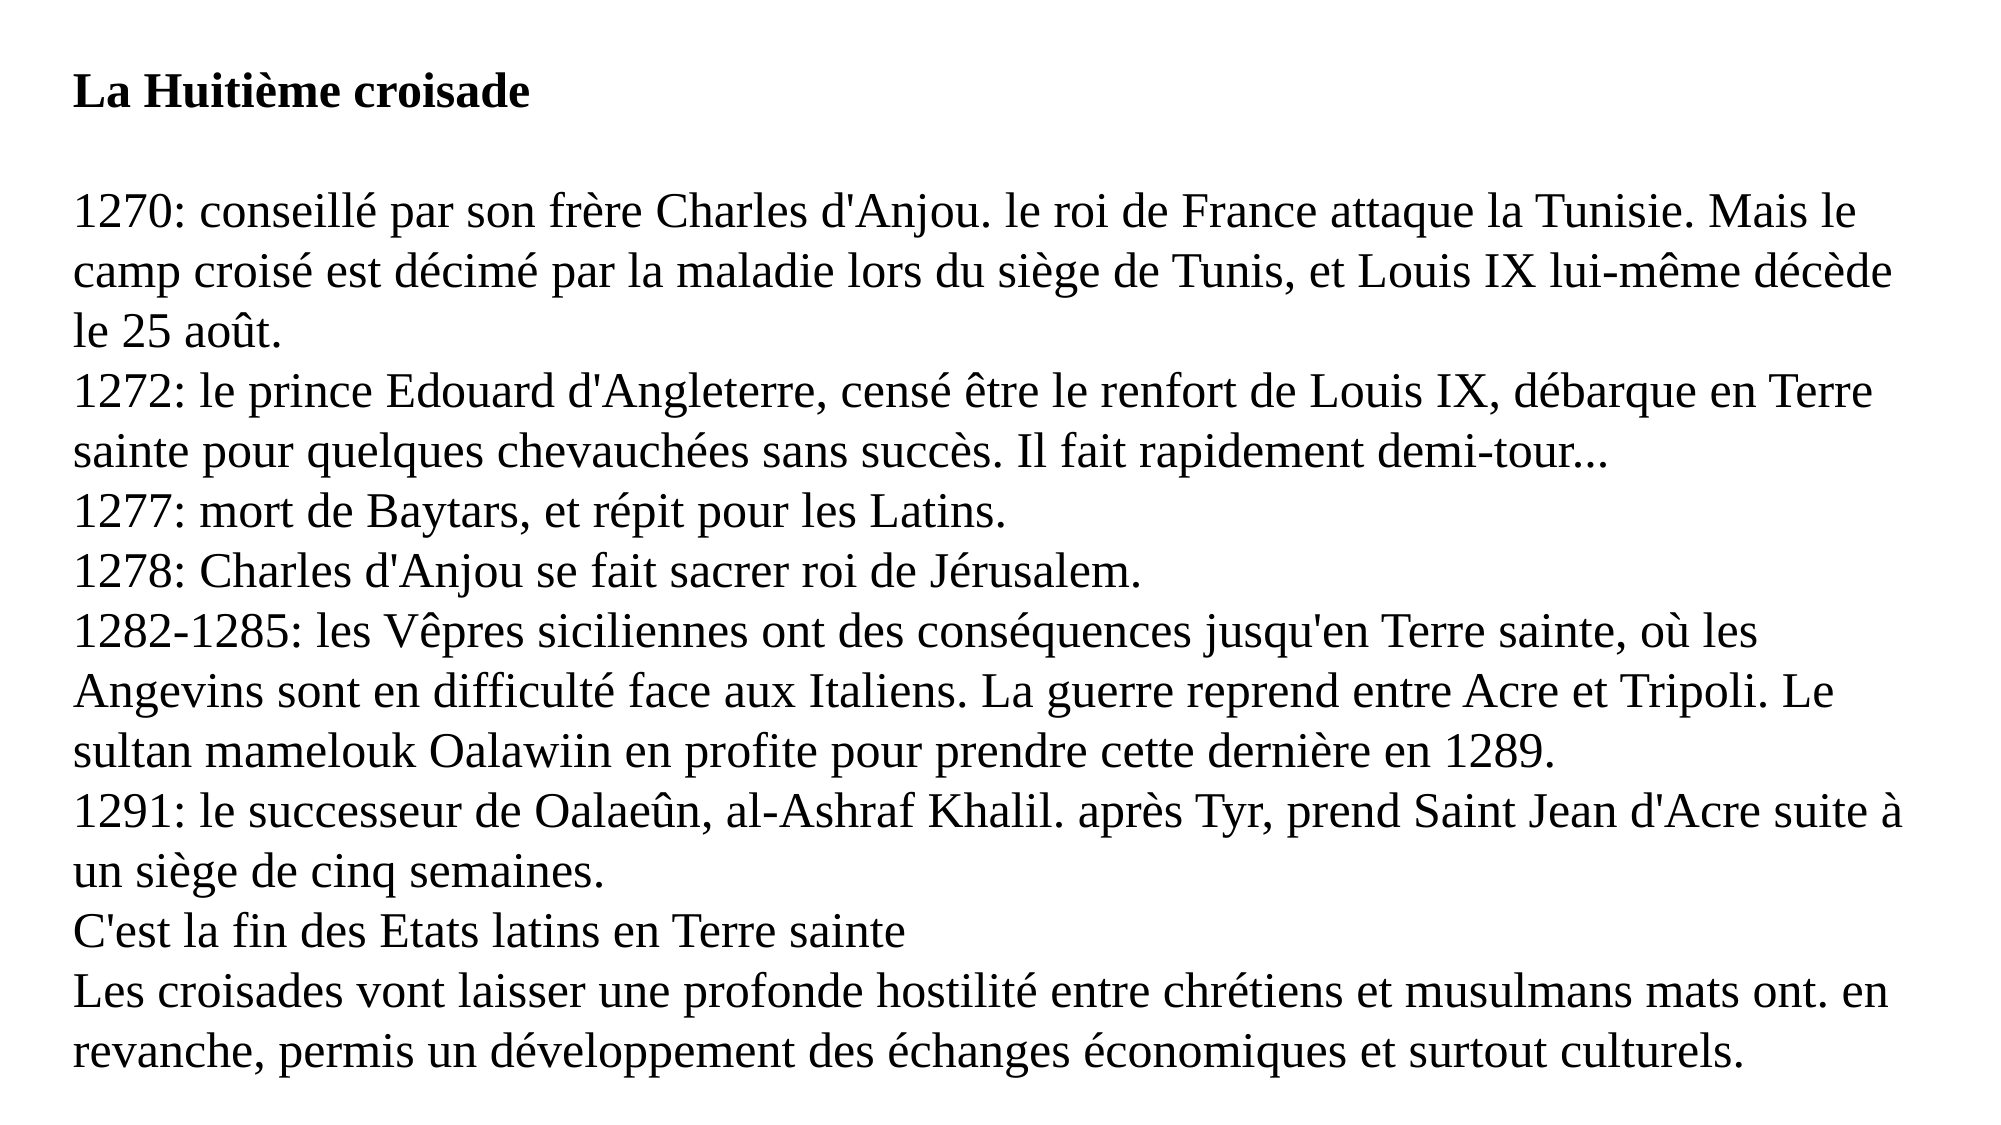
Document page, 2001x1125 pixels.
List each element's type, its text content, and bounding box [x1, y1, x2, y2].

text_box La Huitième croisade 1270: conseillé par son frère Charles d'Anjou. le roi de France attaque la Tunisie. Mais le camp croisé est décimé par la maladie lors du siège de Tunis, et Louis IX lui-même décède le 25 août. 1272: le prince Edouard d'Angleterre, censé être le renfort de Louis IX, débarque en Terre sainte pour quelques chevauchées sans succès. Il fait rapidement demi-tour... 1277: mort de Baytars, et répit pour les Latins. 1278: Charles d'Anjou se fait sacrer roi de Jérusalem. 1282-1285: les Vêpres siciliennes ont des conséquences jusqu'en Terre sainte, où les Angevins sont en difficulté face aux Italiens. La guerre reprend entre Acre et Tripoli. Le sultan mamelouk Oalawiin en profite pour prendre cette dernière en 1289. 1291: le successeur de Oalaeûn, al-Ashraf Khalil. après Tyr, prend Saint Jean d'Acre suite à un siège de cinq semaines. C'est la fin des Etats latins en Terre sainte Les croisades vont laisser une profonde hostilité entre chrétiens et musulmans mats ont. en revanche, permis un développement des échanges économiques et surtout culturels. [57, 50, 1942, 1096]
